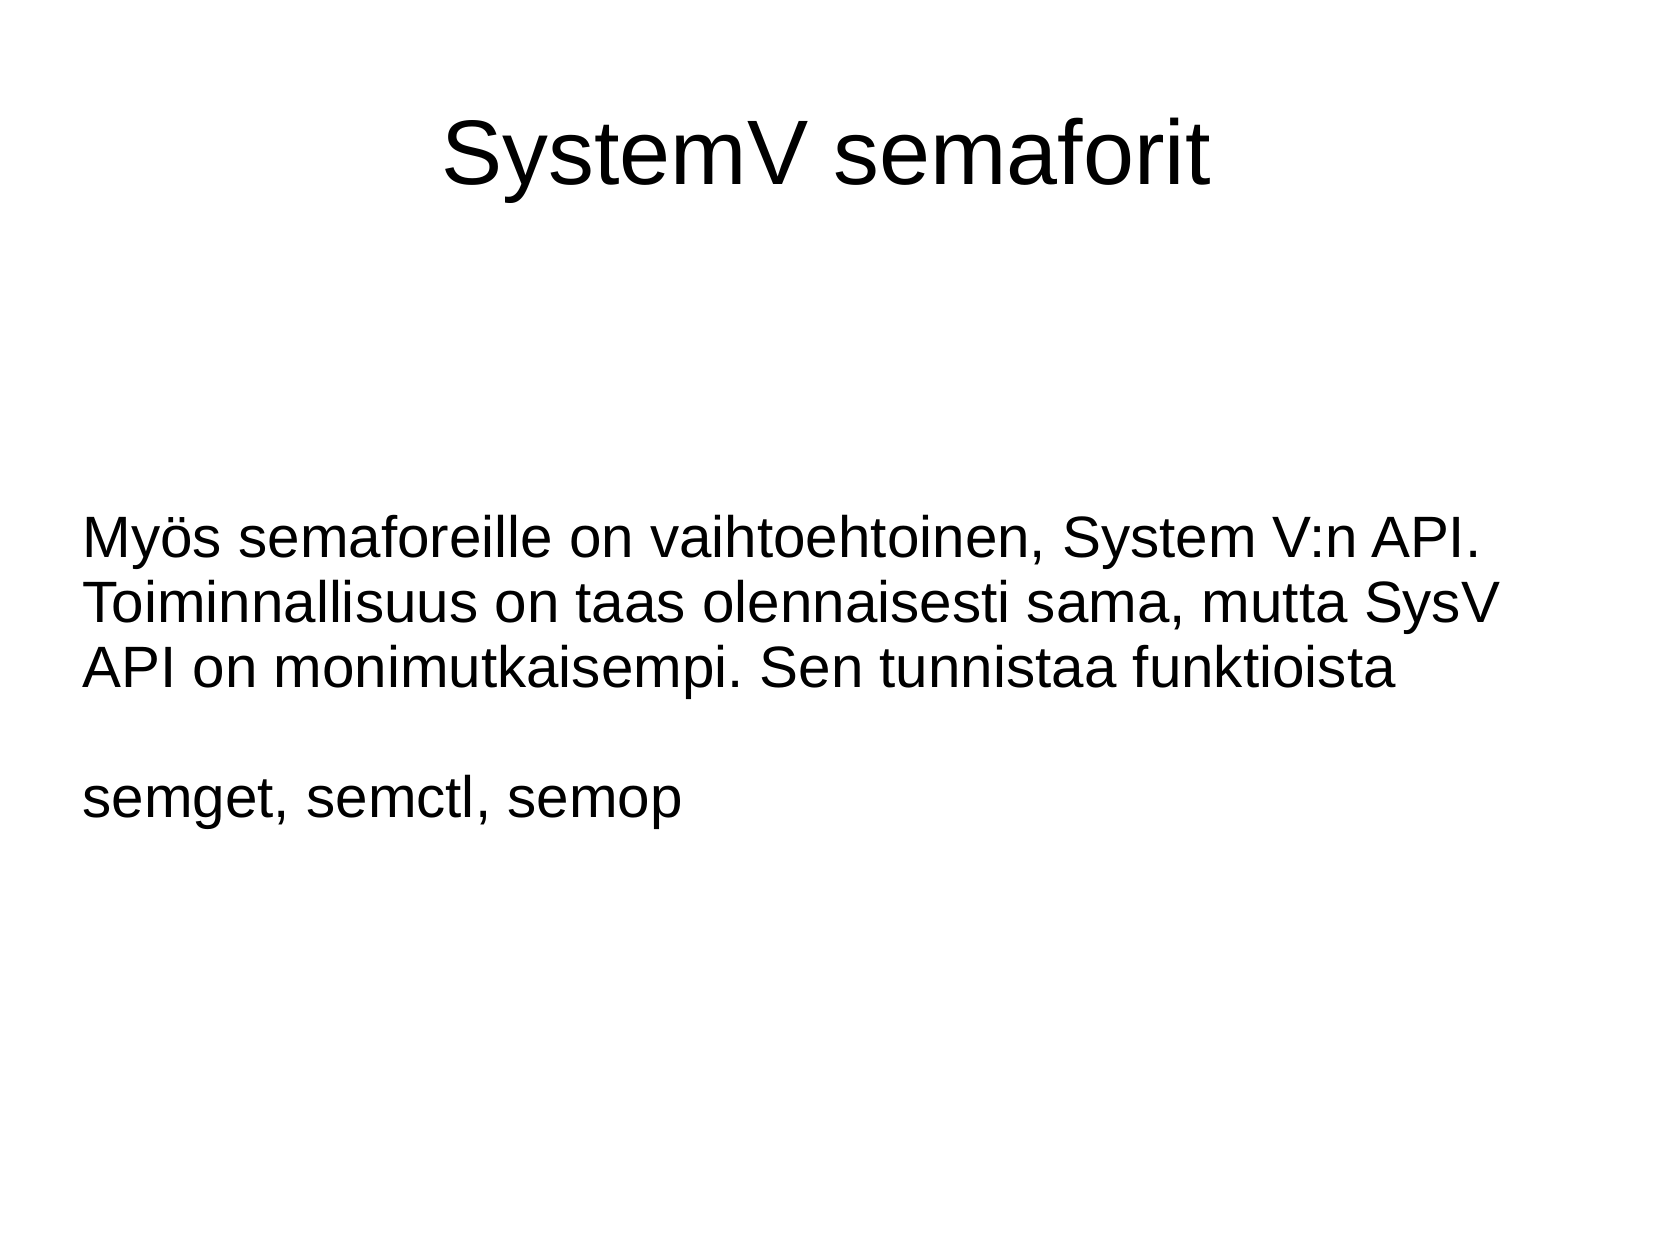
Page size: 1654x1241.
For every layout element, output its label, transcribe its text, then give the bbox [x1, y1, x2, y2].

title SystemV semaforit [82, 56, 1571, 250]
subtitle Myös semaforeille on vaihtoehtoinen, System V:n API. Toiminnallisuus on taas olennaisesti sama, mutta SysV API on monimutkaisempi. Sen tunnistaa funktioista semget, semctl, semop [82, 297, 1571, 1102]
